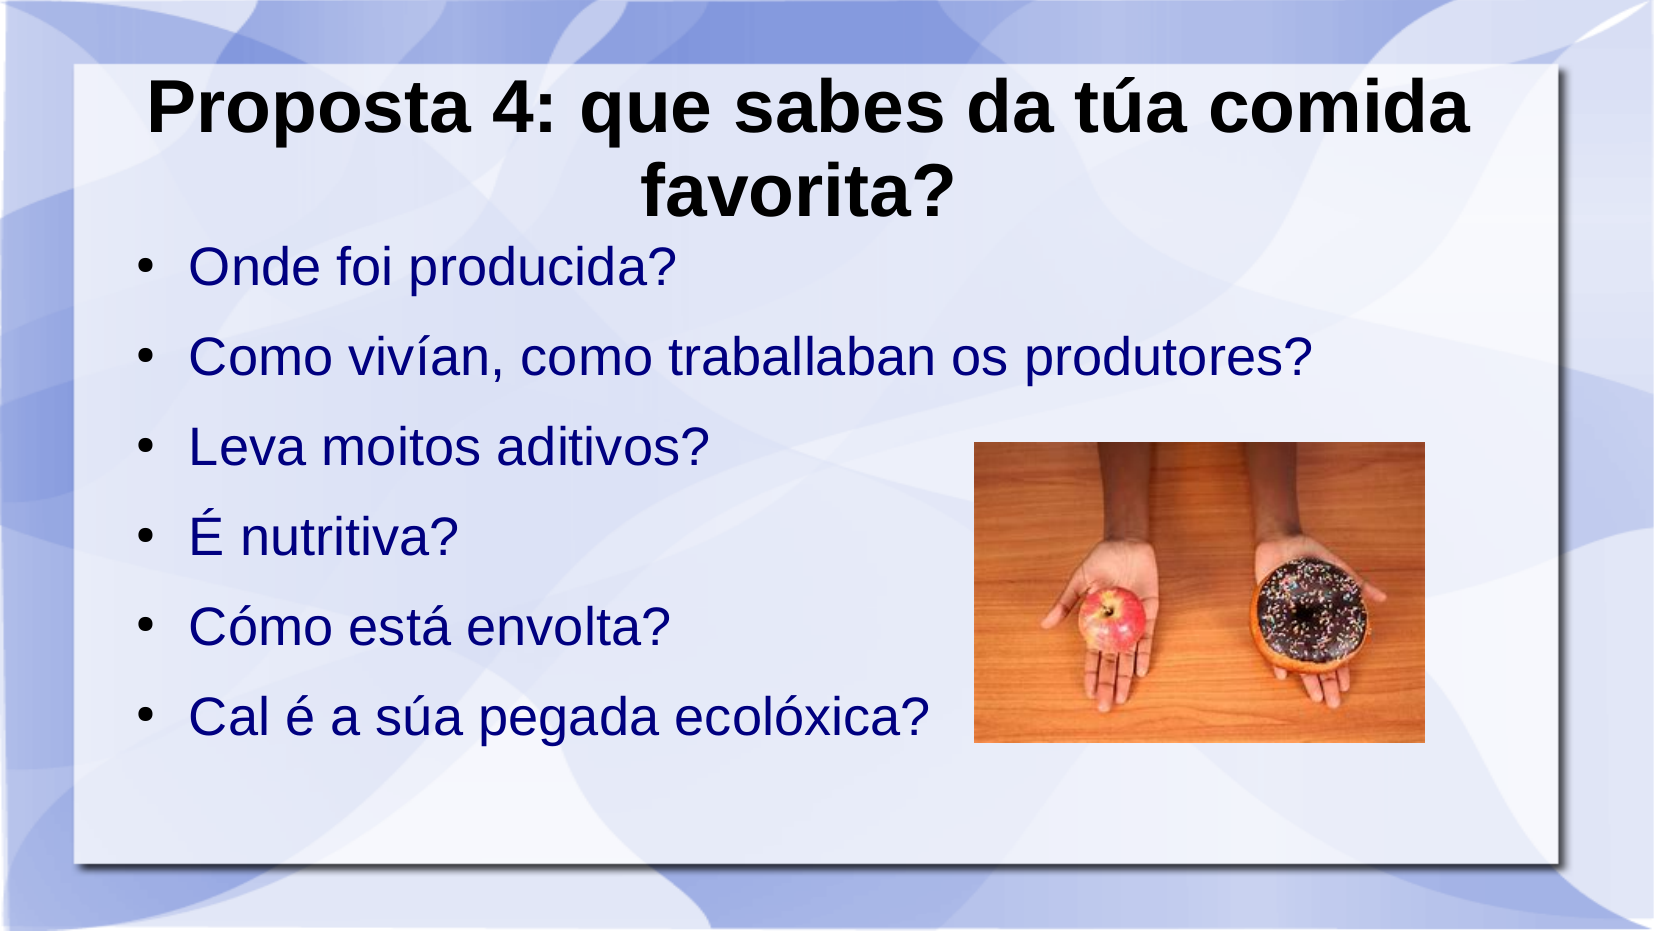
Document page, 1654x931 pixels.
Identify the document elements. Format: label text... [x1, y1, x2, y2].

picture [0, 0, 1654, 931]
title Proposta 4: que sabes da túa comida favorita? [82, 64, 1536, 233]
list Onde foi producida? Como vivían, como traballaban os produtores? Leva moitos aditivos? É nutritiva? Cómo está envolta? Cal é a súa pegada ecolóxica? [118, 236, 1477, 833]
